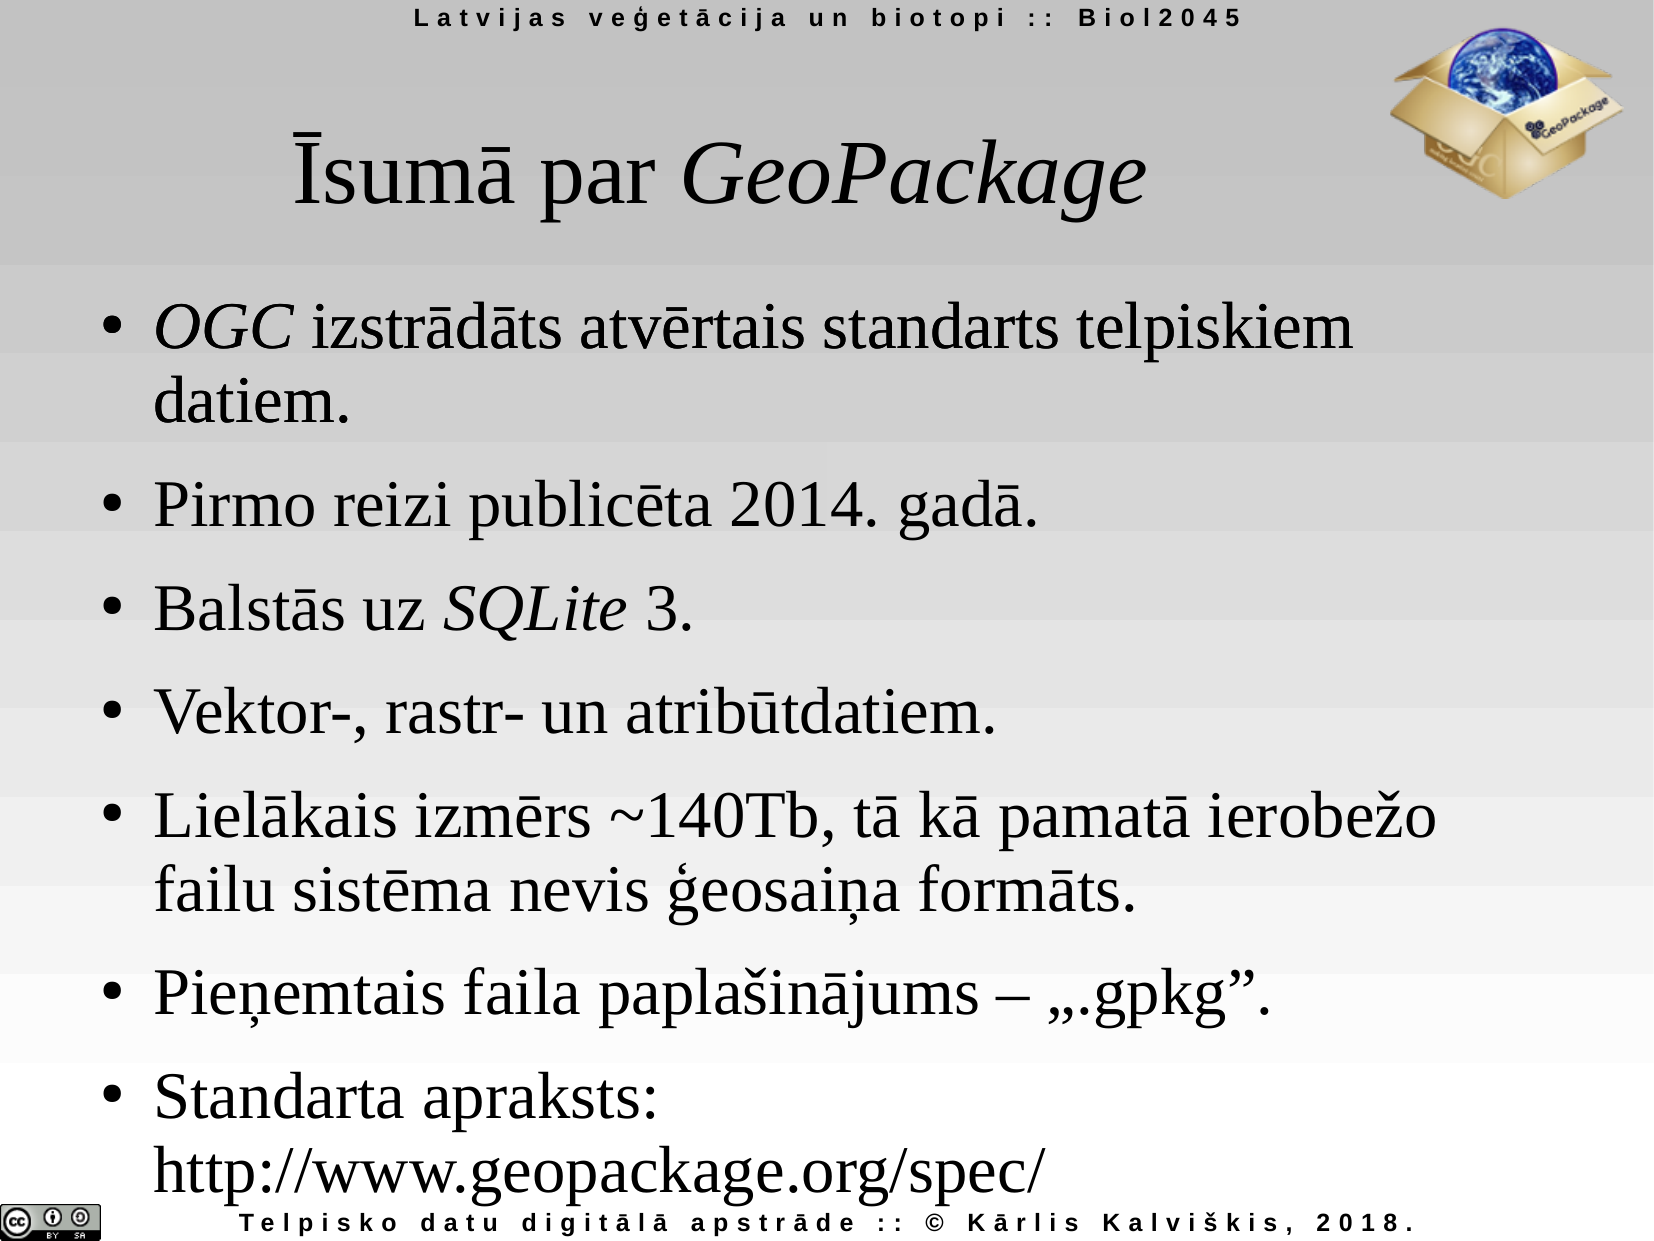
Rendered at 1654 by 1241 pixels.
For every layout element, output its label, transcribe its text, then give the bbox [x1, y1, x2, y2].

title Īsumā par GeoPackage [29, 49, 1412, 296]
text_box OGC izstrādāts atvērtais standarts telpiskiem datiem. Pirmo reizi publicēta 2014. gadā. Balstās uz SQLite 3. Vektor-, rastr- un atribūtdatiem. Lielākais izmērs ~140Tb, tā kā pamatā ierobežo failu sistēma nevis ģeosaiņa formāts. Pieņemtais faila paplašinājums – „.gpkg”. Standarta apraksts: http://www.geopackage.org/spec/ [82, 289, 1571, 1113]
picture [0, 0, 1654, 1241]
